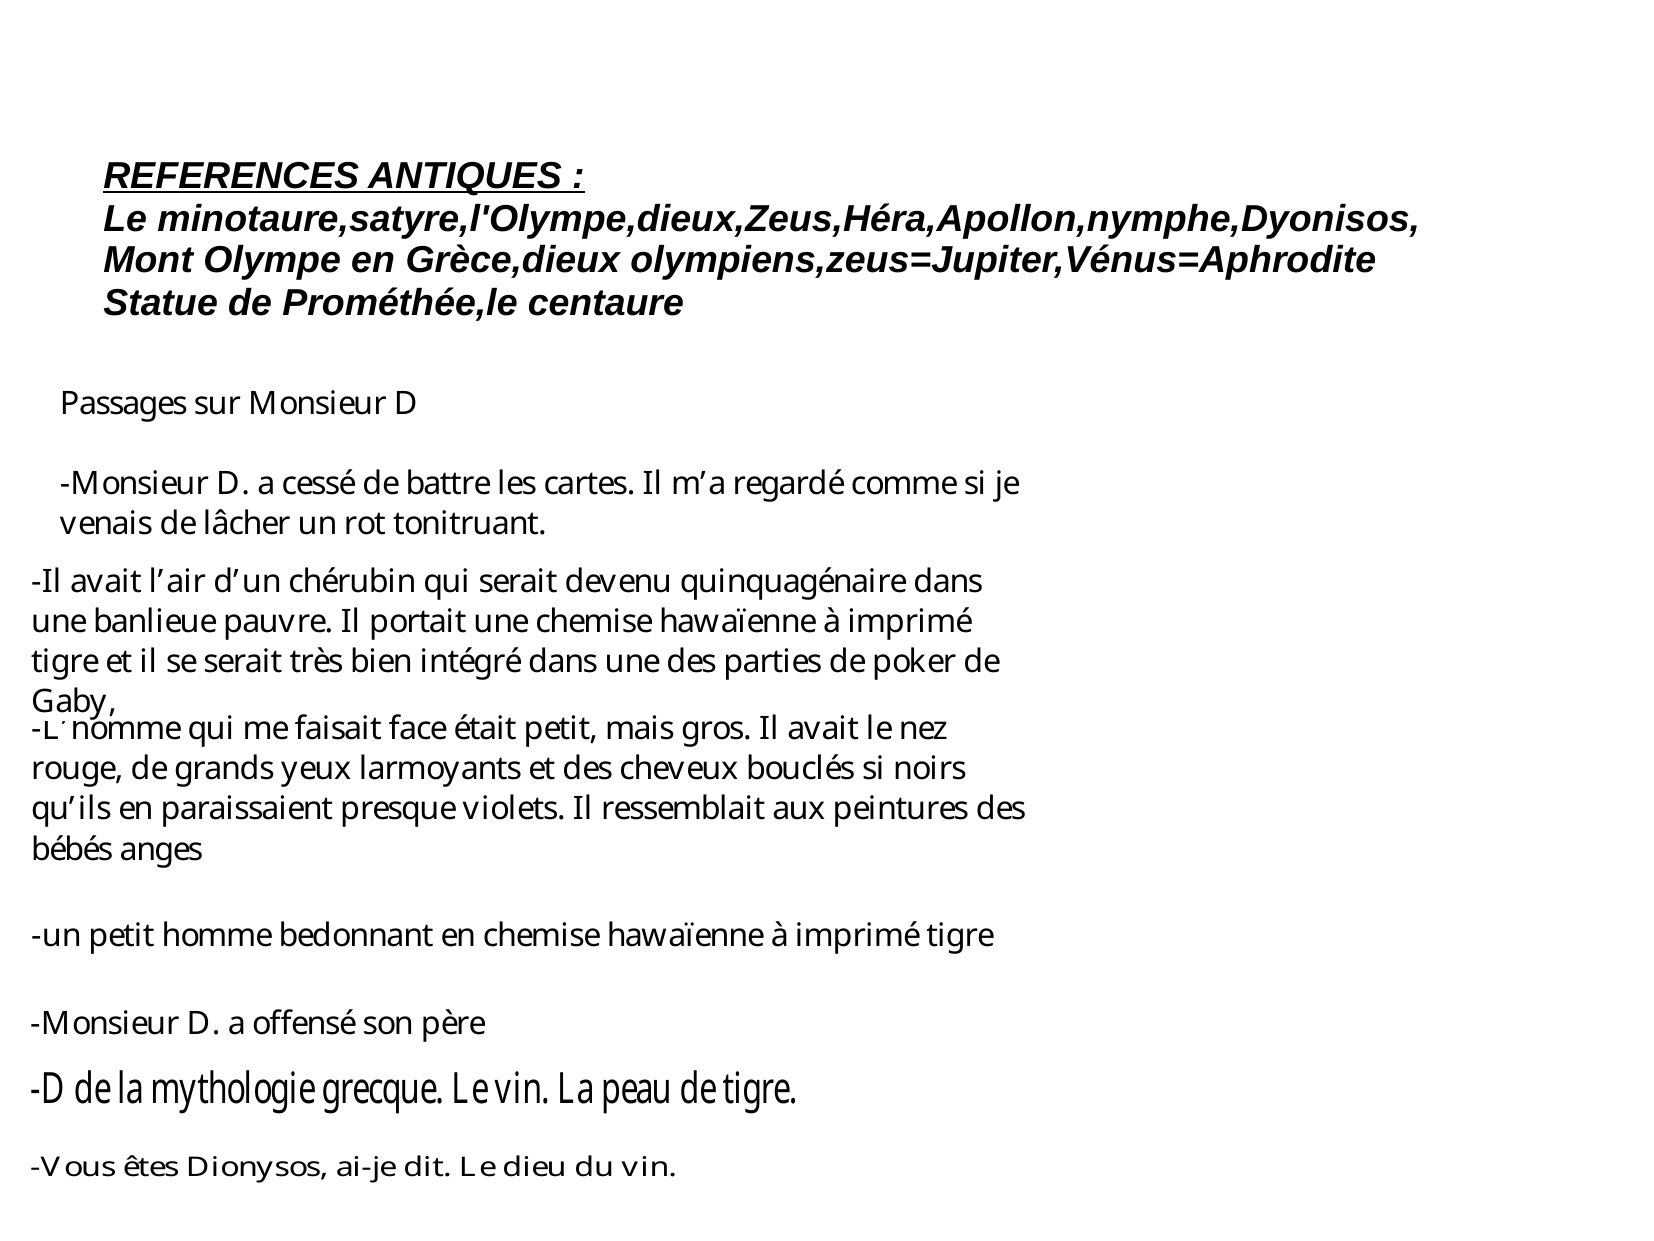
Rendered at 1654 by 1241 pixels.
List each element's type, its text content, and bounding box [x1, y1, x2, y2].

chart [29, 916, 1034, 1241]
text_box REFERENCES ANTIQUES : Le minotaure,satyre,l'Olympe,dieux,Zeus,Héra,Apollon,nymphe,Dyonisos, Mont Olympe en Grèce,dieux olympiens,zeus=Jupiter,Vénus=Aphrodite Statue de Prométhée,le centaure [88, 147, 1436, 335]
chart [30, 383, 1062, 886]
